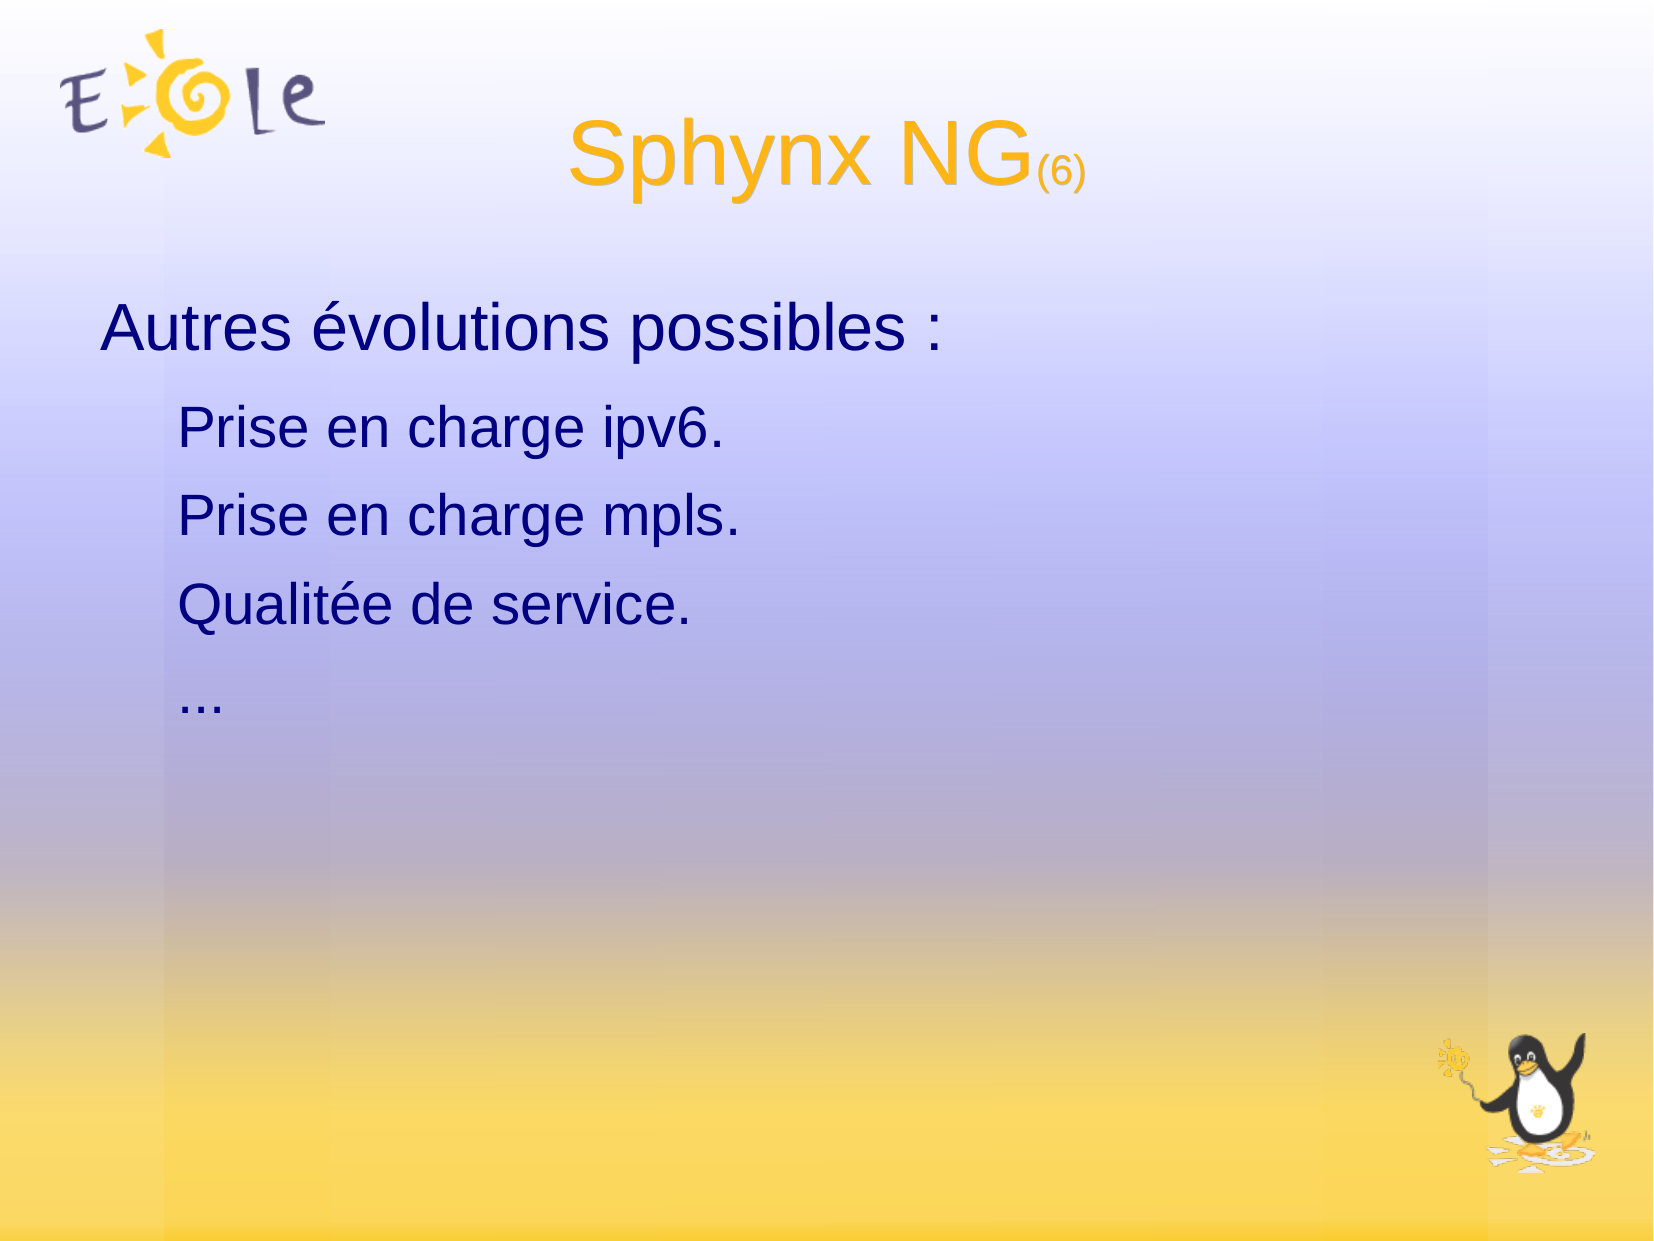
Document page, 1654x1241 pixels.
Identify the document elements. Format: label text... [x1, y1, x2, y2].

title Sphynx NG(6) [82, 49, 1571, 257]
picture [0, 0, 1654, 1241]
list Autres évolutions possibles : Prise en charge ipv6. Prise en charge mpls. Qualitée de service. ... [82, 290, 1571, 1109]
